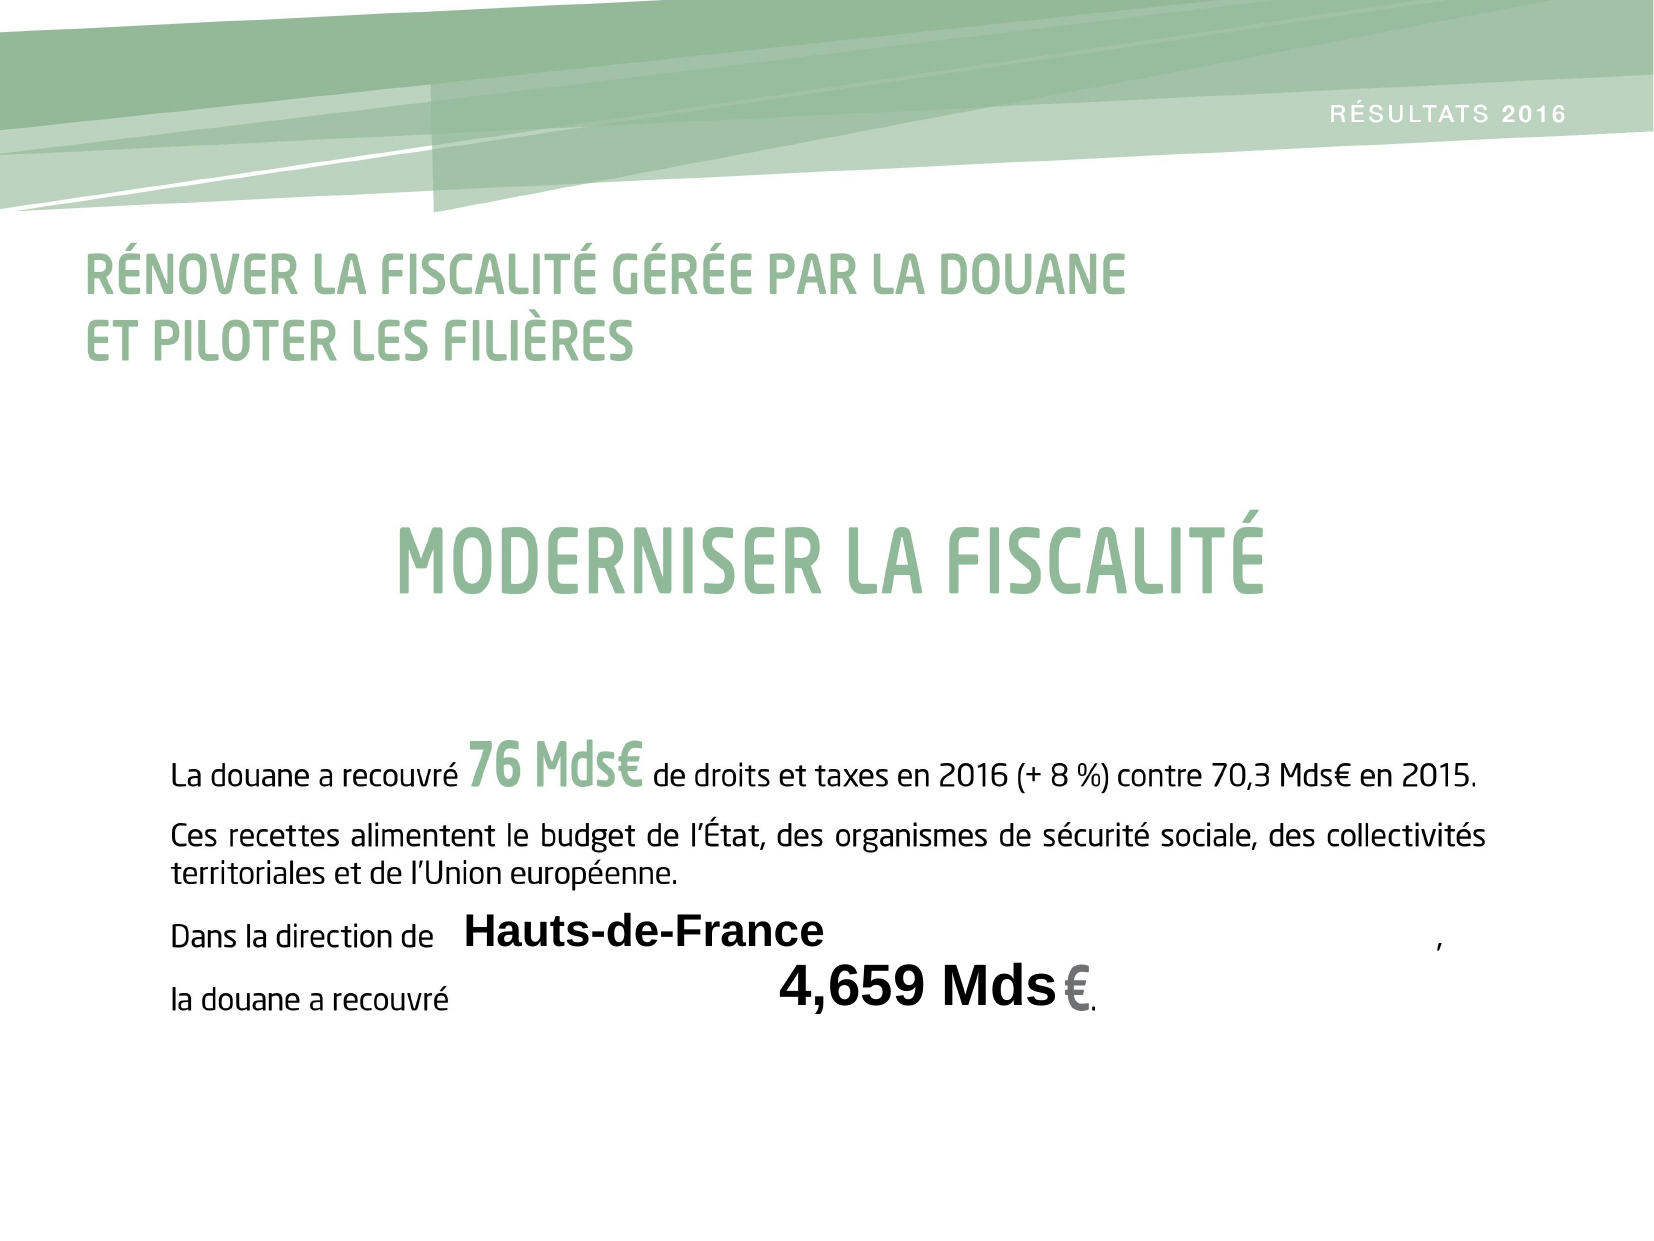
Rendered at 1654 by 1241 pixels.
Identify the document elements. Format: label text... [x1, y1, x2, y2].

text_box 4,659 Mds [602, 944, 1170, 1111]
text_box Hauts-de-France [448, 897, 1430, 981]
picture [0, 0, 1654, 1167]
